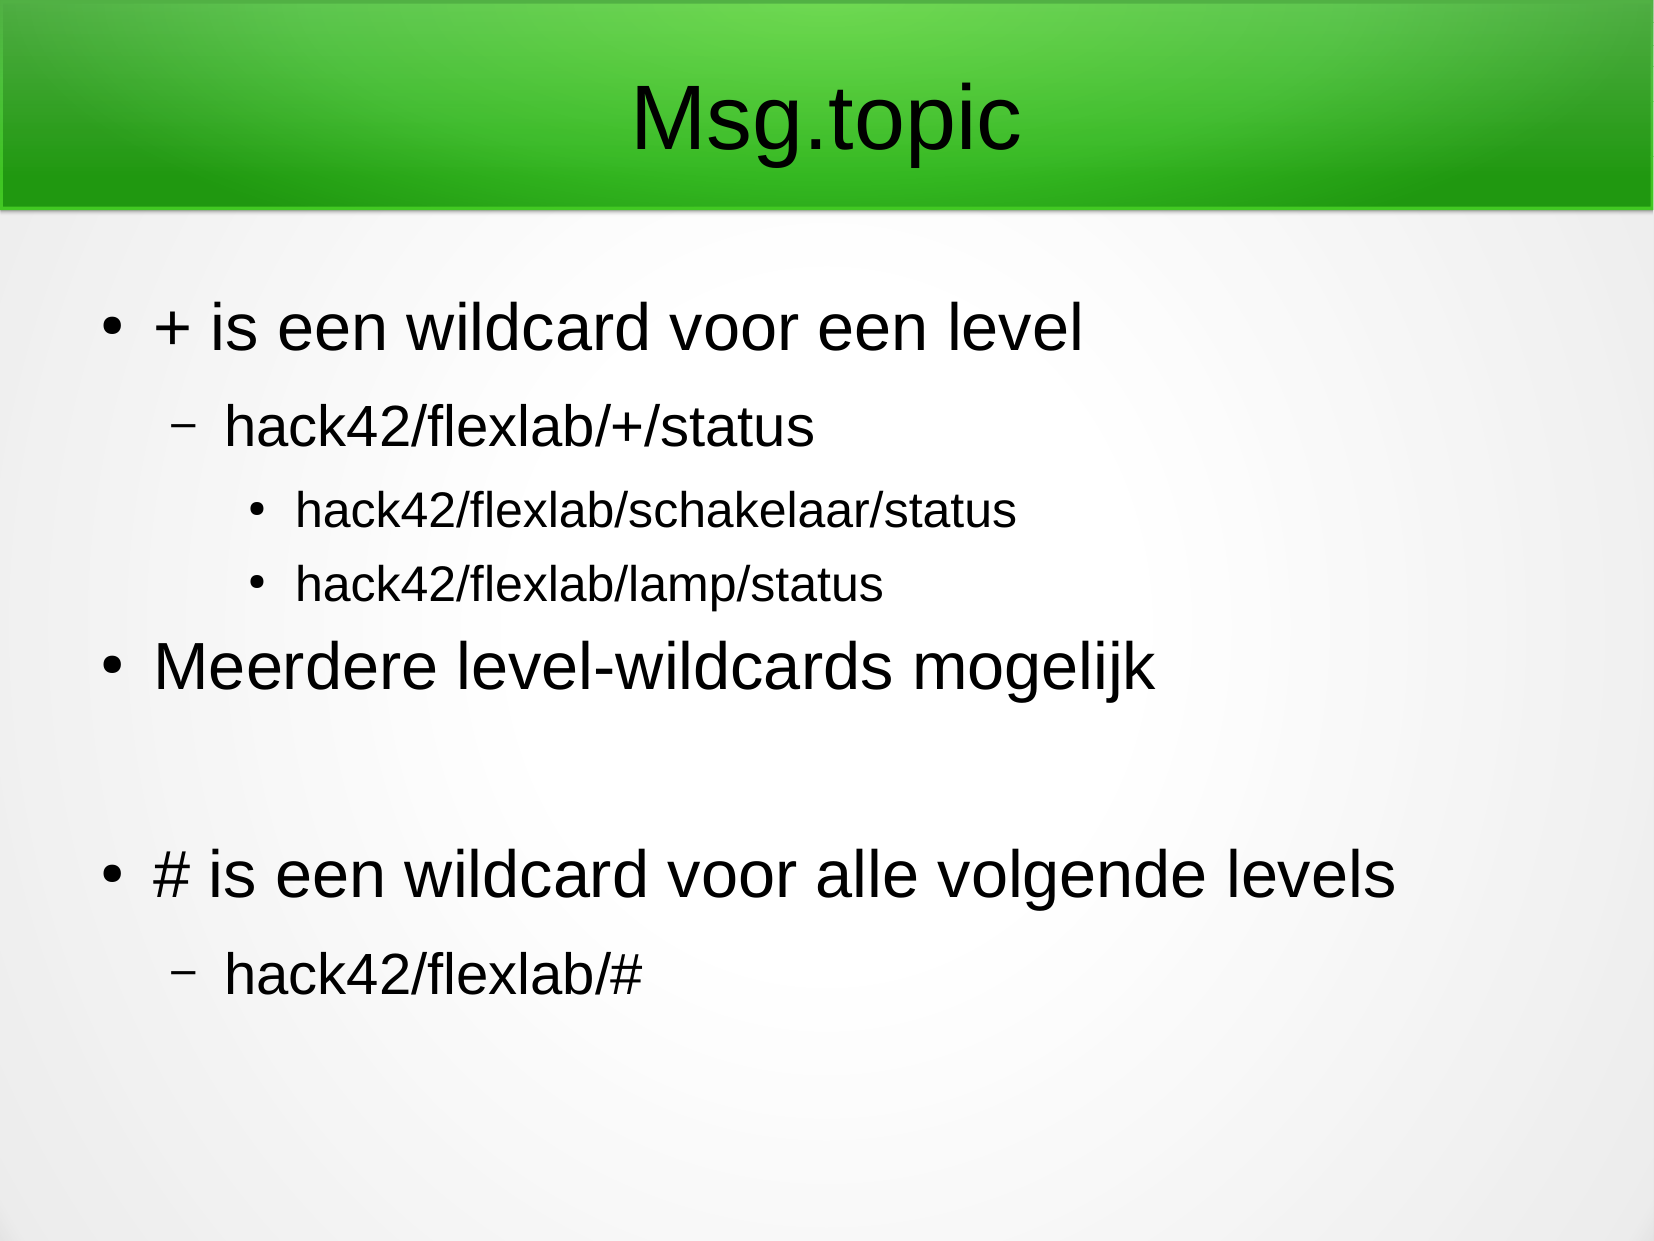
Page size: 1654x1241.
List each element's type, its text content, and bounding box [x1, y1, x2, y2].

title Msg.topic [82, 47, 1571, 189]
list + is een wildcard voor een level hack42/flexlab/+/status hack42/flexlab/schakelaar/status hack42/flexlab/lamp/status Meerdere level-wildcards mogelijk # is een wildcard voor alle volgende levels hack42/flexlab/# [82, 290, 1571, 1010]
